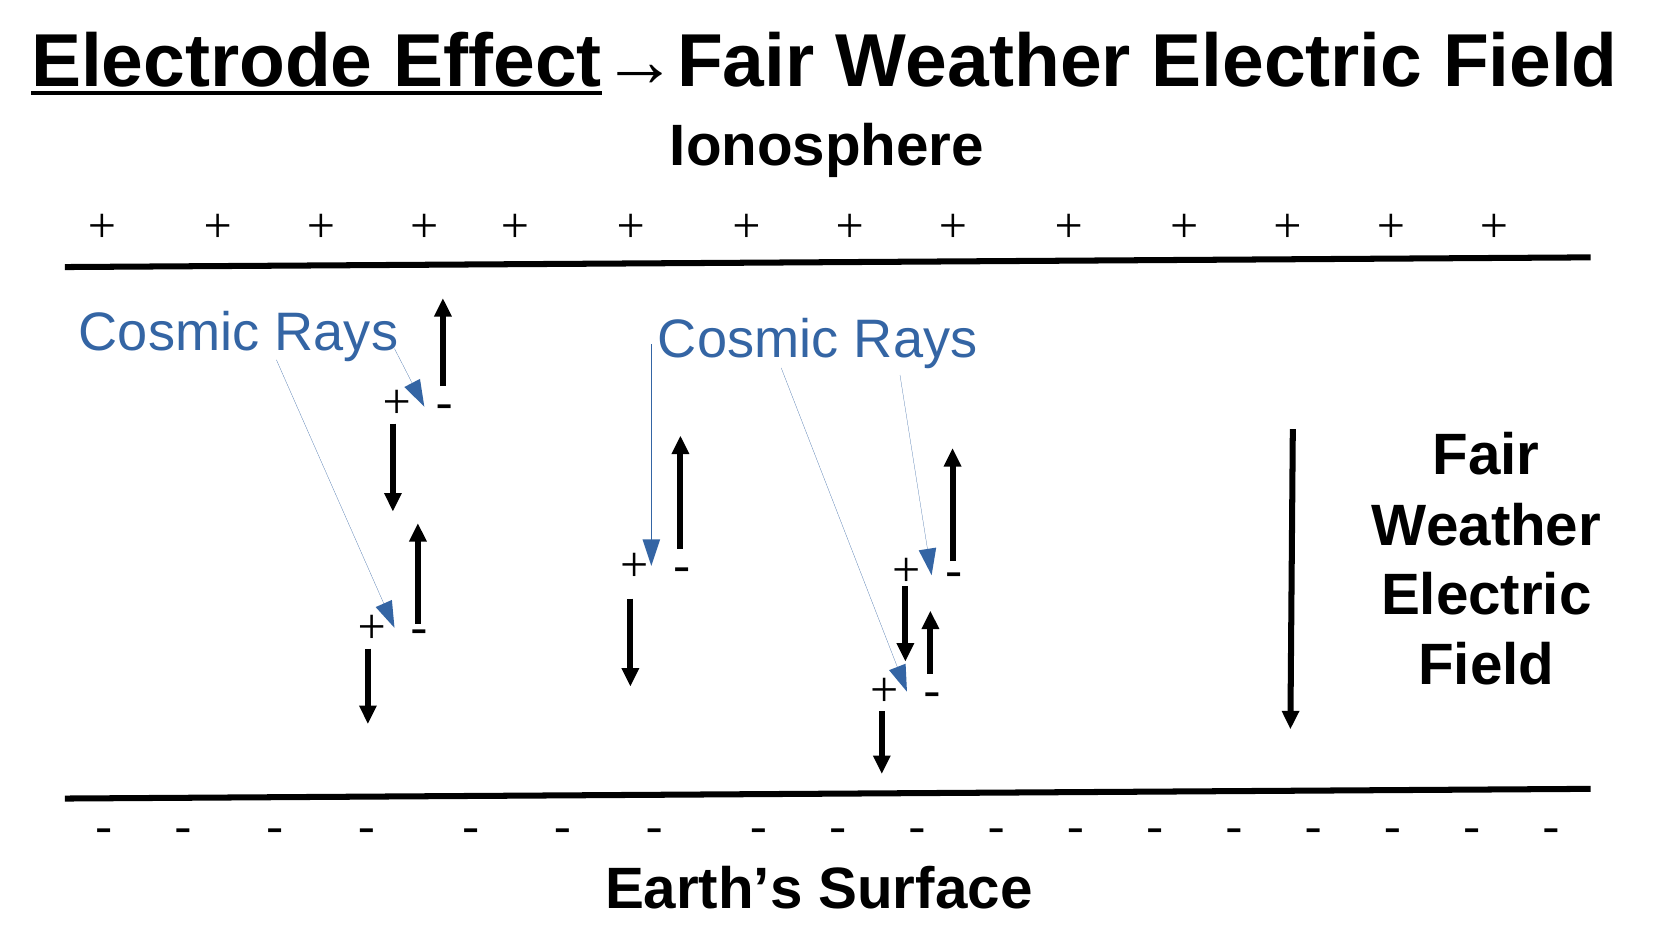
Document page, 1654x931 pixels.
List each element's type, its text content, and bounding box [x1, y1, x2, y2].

text_box + - [367, 361, 493, 437]
text_box Cosmic Rays [607, 295, 1004, 377]
text_box + - [855, 648, 1018, 725]
text_box + - [605, 523, 768, 599]
text_box Cosmic Rays [28, 288, 425, 369]
text_box Ionosphere [264, 99, 1390, 184]
title Electrode Effect→Fair Weather Electric Field [0, 5, 1654, 107]
text_box Earth’s Surface [256, 861, 1382, 929]
text_box + + + + + + + + + + + + + + [73, 184, 1615, 260]
text_box - - - - - - - - - - - - - - - - - - [80, 784, 1601, 861]
text_box Fair Weather Electric Field [1335, 408, 1638, 705]
text_box + - [342, 586, 468, 662]
text_box + - [877, 528, 1003, 605]
